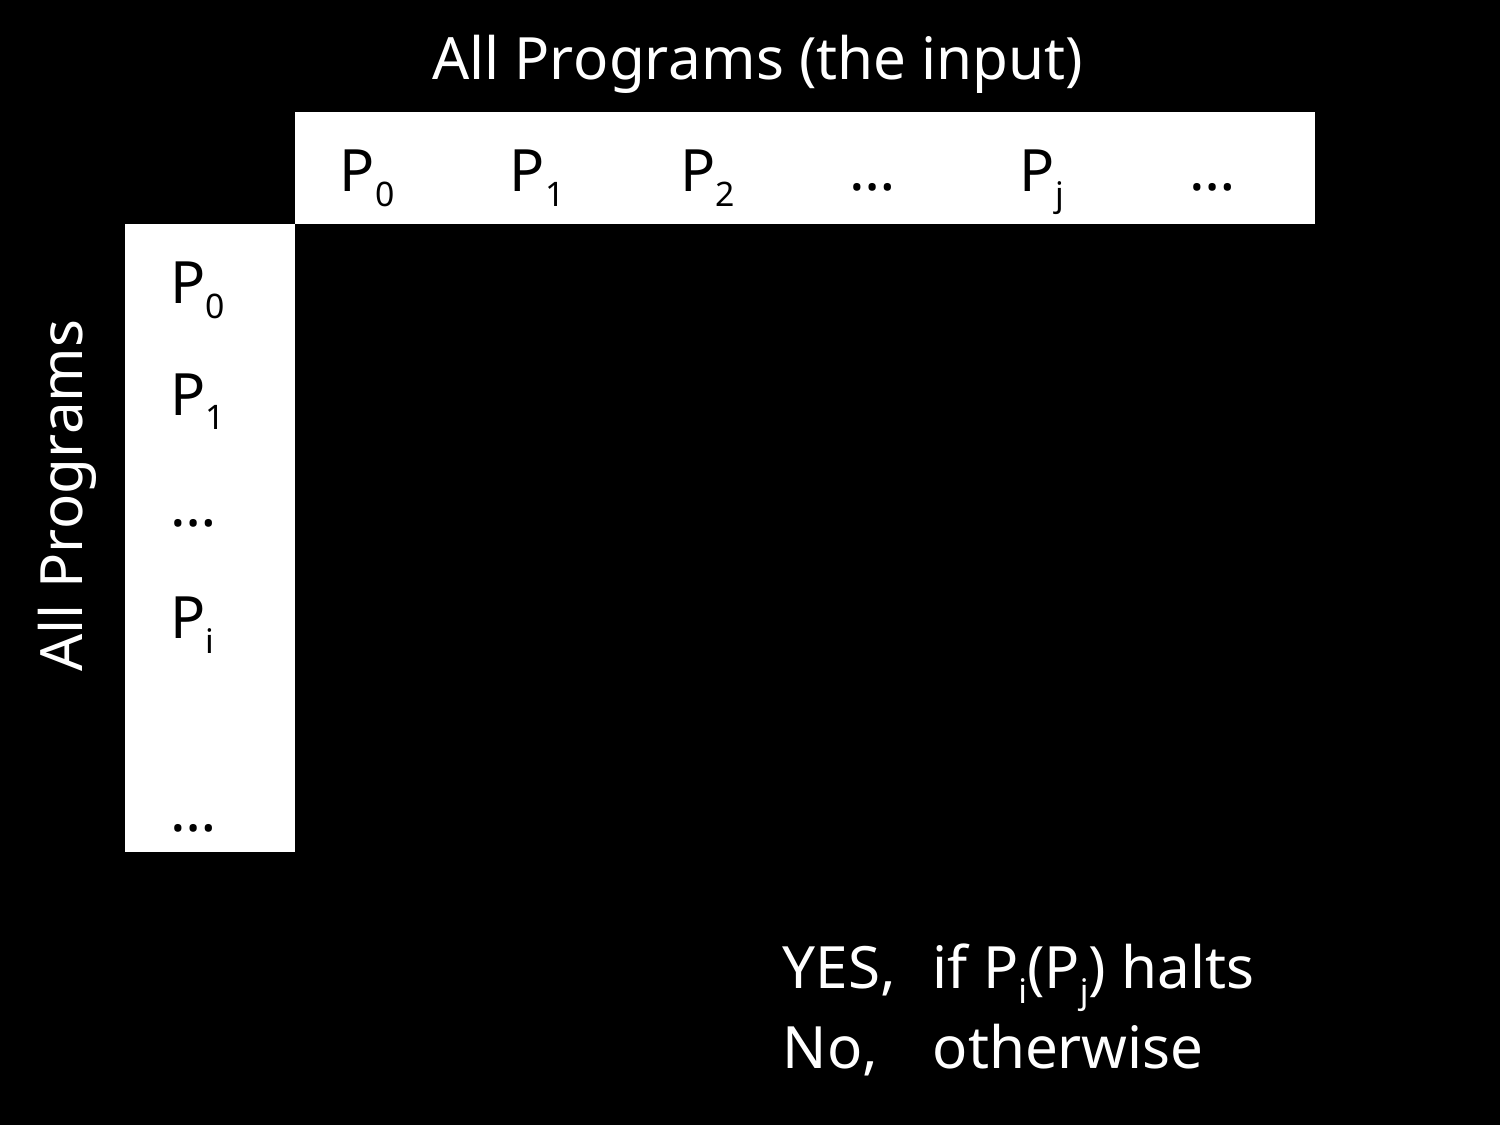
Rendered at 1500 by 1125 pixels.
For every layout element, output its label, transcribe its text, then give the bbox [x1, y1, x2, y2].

table_cell [635, 559, 805, 671]
text_box All Programs [24, 274, 104, 717]
table_cell [975, 336, 1145, 448]
table_cell [295, 224, 465, 336]
table_cell P0 [125, 224, 295, 336]
table_header P2 [635, 112, 805, 224]
table_cell [1145, 224, 1315, 336]
table_cell [805, 634, 975, 671]
table_cell [975, 559, 1145, 671]
table_cell [465, 671, 635, 852]
table_cell [975, 224, 1145, 336]
table_header P0 [295, 112, 465, 224]
table_header [125, 112, 295, 224]
table_cell [1145, 336, 1315, 448]
table_cell P1 [125, 336, 295, 448]
table_cell [1145, 559, 1315, 671]
table_cell … [125, 671, 295, 852]
table_cell [635, 671, 805, 852]
table_cell … [125, 448, 295, 559]
table_cell [465, 559, 635, 671]
table_cell [295, 559, 465, 671]
table_header … [805, 112, 975, 224]
table_cell [805, 559, 975, 649]
table_cell [975, 448, 1145, 559]
table_cell [805, 671, 975, 852]
table_cell [465, 448, 635, 559]
table_cell [465, 224, 635, 336]
table_cell [635, 224, 805, 336]
table_header P1 [465, 112, 635, 224]
table_cell [805, 448, 975, 559]
table_cell [295, 448, 465, 559]
table_cell [295, 336, 465, 448]
table_cell [635, 448, 805, 559]
table_cell [805, 336, 975, 448]
table_cell [1145, 448, 1315, 559]
table_header … [1145, 112, 1315, 224]
table_cell [295, 671, 465, 852]
table_cell [805, 224, 975, 336]
table_cell [1145, 671, 1315, 852]
table_cell [635, 336, 805, 448]
text_box YES, if Pi(Pj) halts No, otherwise [768, 922, 1270, 1088]
table_cell Pi [125, 559, 295, 671]
table_header Pj [975, 112, 1145, 224]
table_cell [975, 671, 1145, 852]
table_cell [465, 336, 635, 448]
text_box All Programs (the input) [386, 21, 1129, 101]
